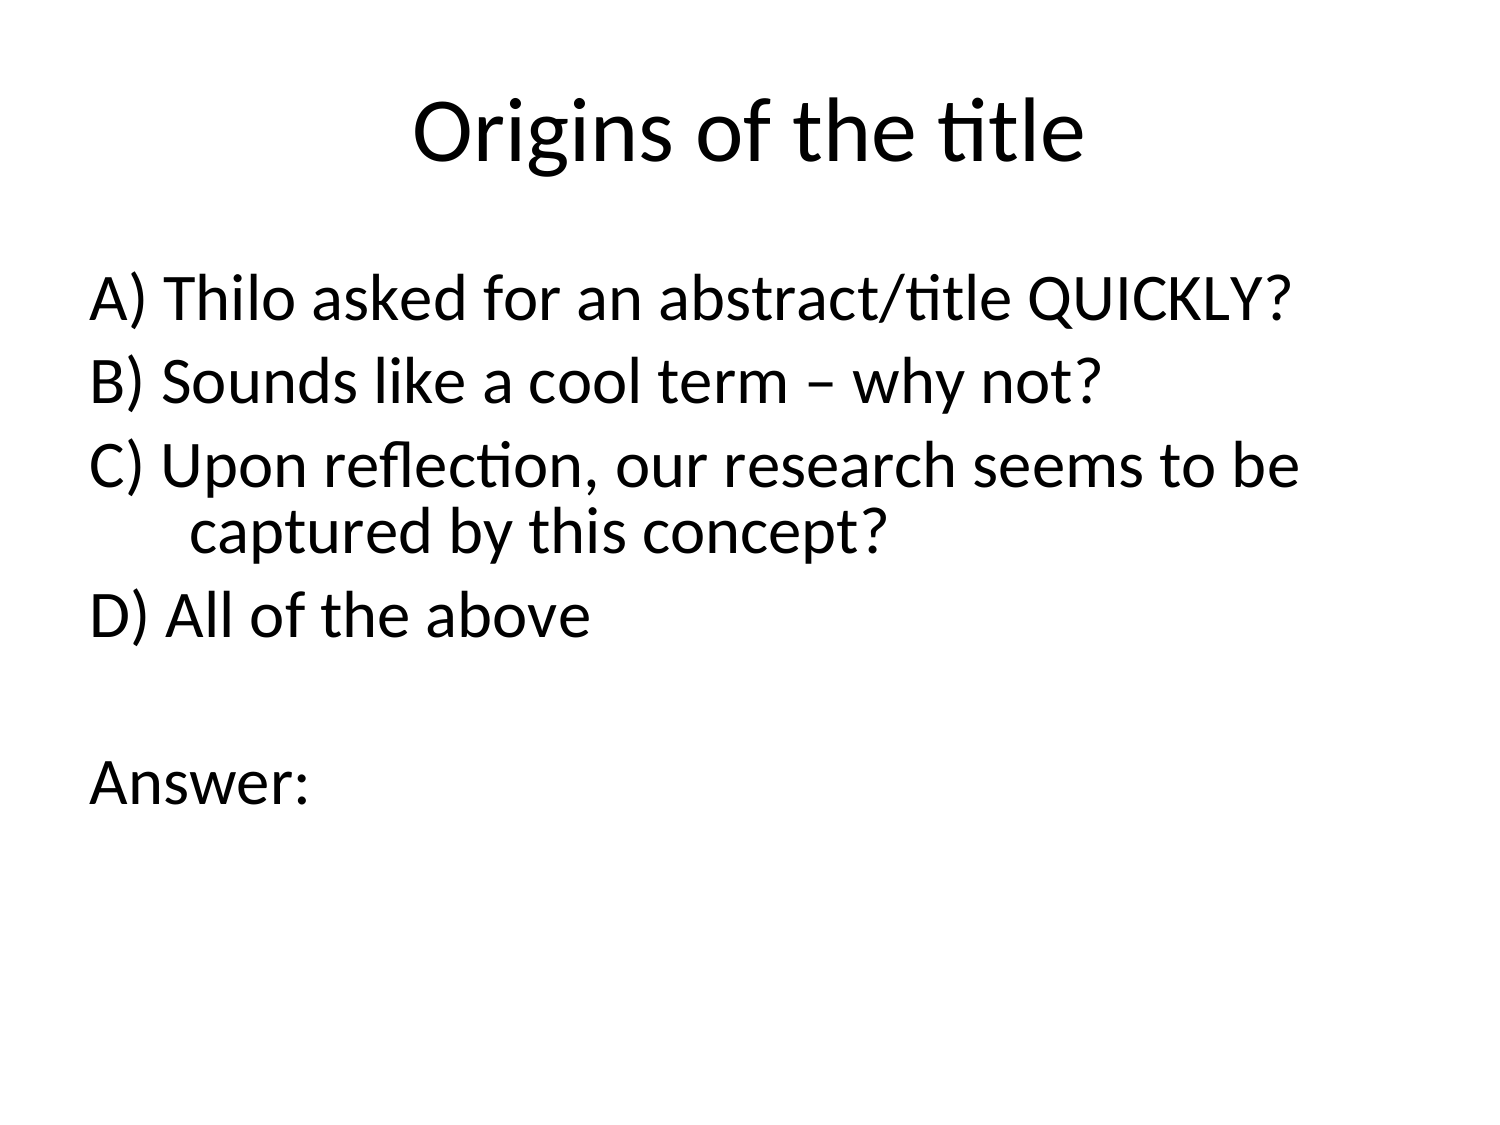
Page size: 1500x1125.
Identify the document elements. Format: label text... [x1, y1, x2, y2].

title Origins of the title [75, 45, 1426, 233]
list A) Thilo asked for an abstract/title QUICKLY? B) Sounds like a cool term – why not? C) Upon reflection, our research seems to be captured by this concept? D) All of the above Answer: [74, 262, 1475, 1006]
